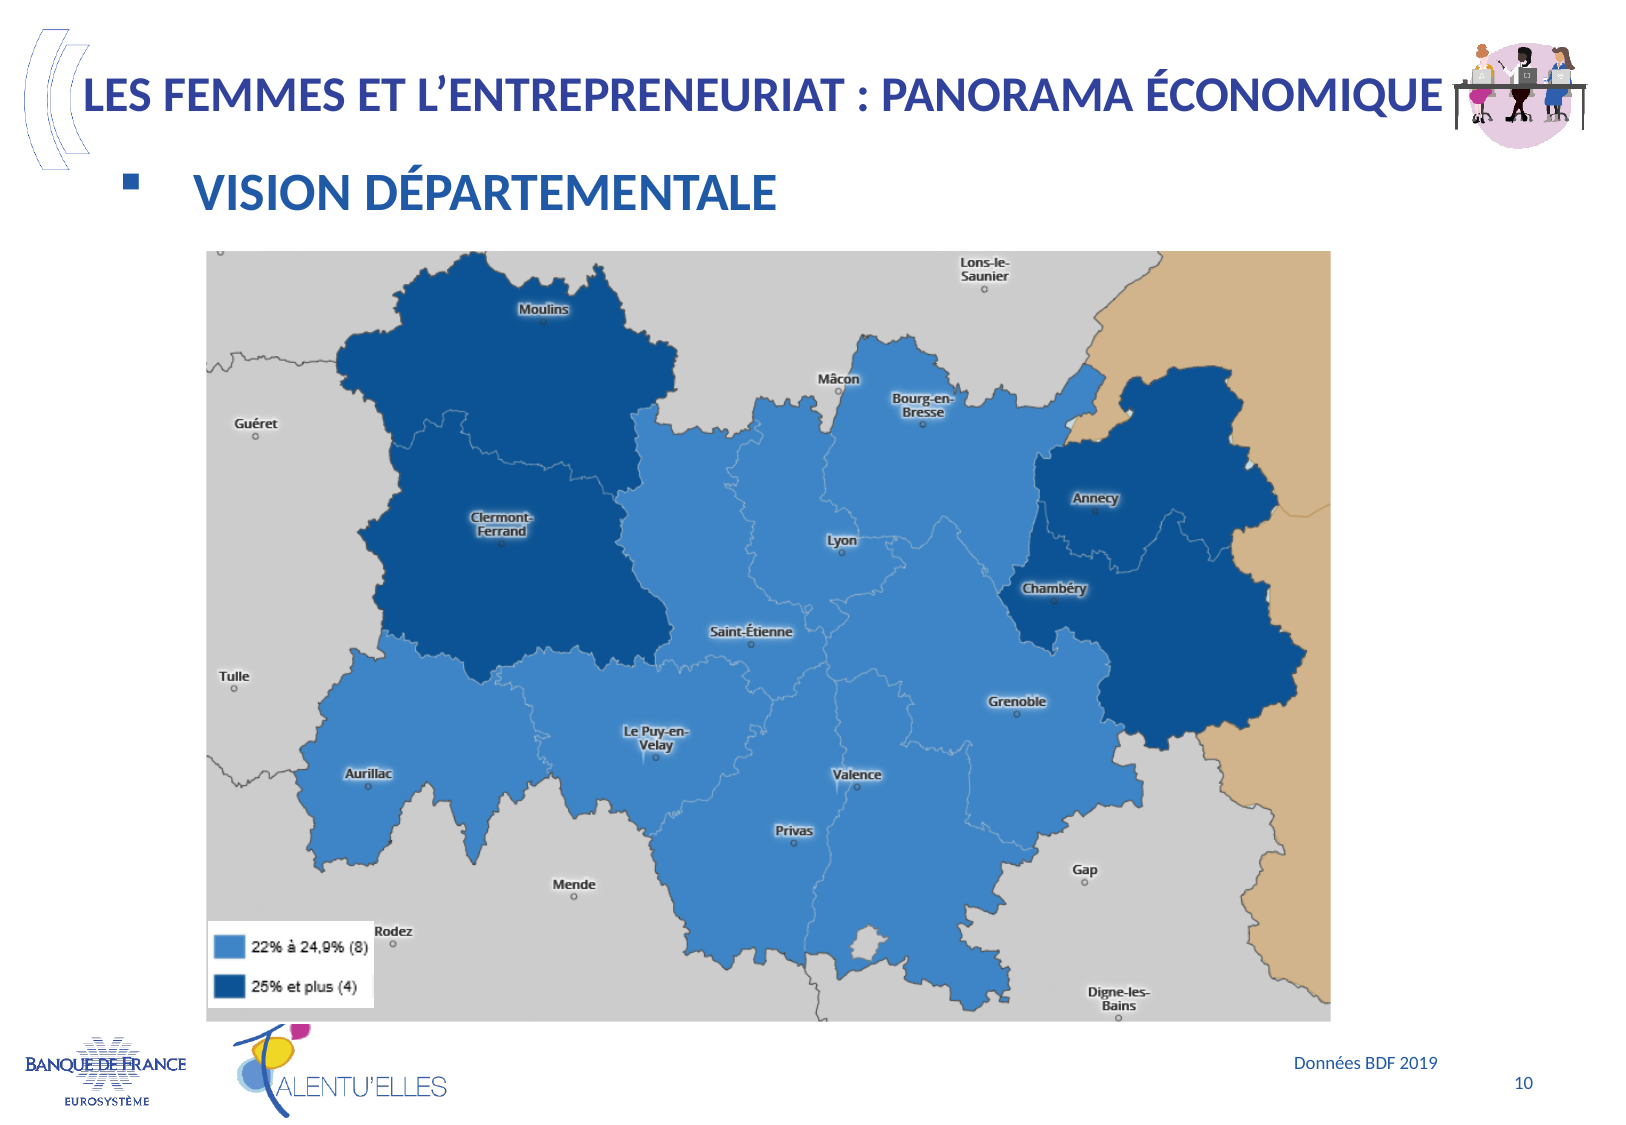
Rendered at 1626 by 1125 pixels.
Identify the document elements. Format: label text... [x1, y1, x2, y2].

title Les Femmes et l’entrepreneuriat : panorama économique [68, 0, 1531, 186]
picture [1439, 17, 1602, 195]
picture [206, 251, 1331, 1118]
text_box Vision départementale [103, 148, 1344, 229]
slide_number <numéro> [1452, 1062, 1549, 1123]
picture [25, 1035, 186, 1106]
text_box Données BDF 2019 [1145, 1043, 1453, 1083]
picture [0, 0, 103, 208]
